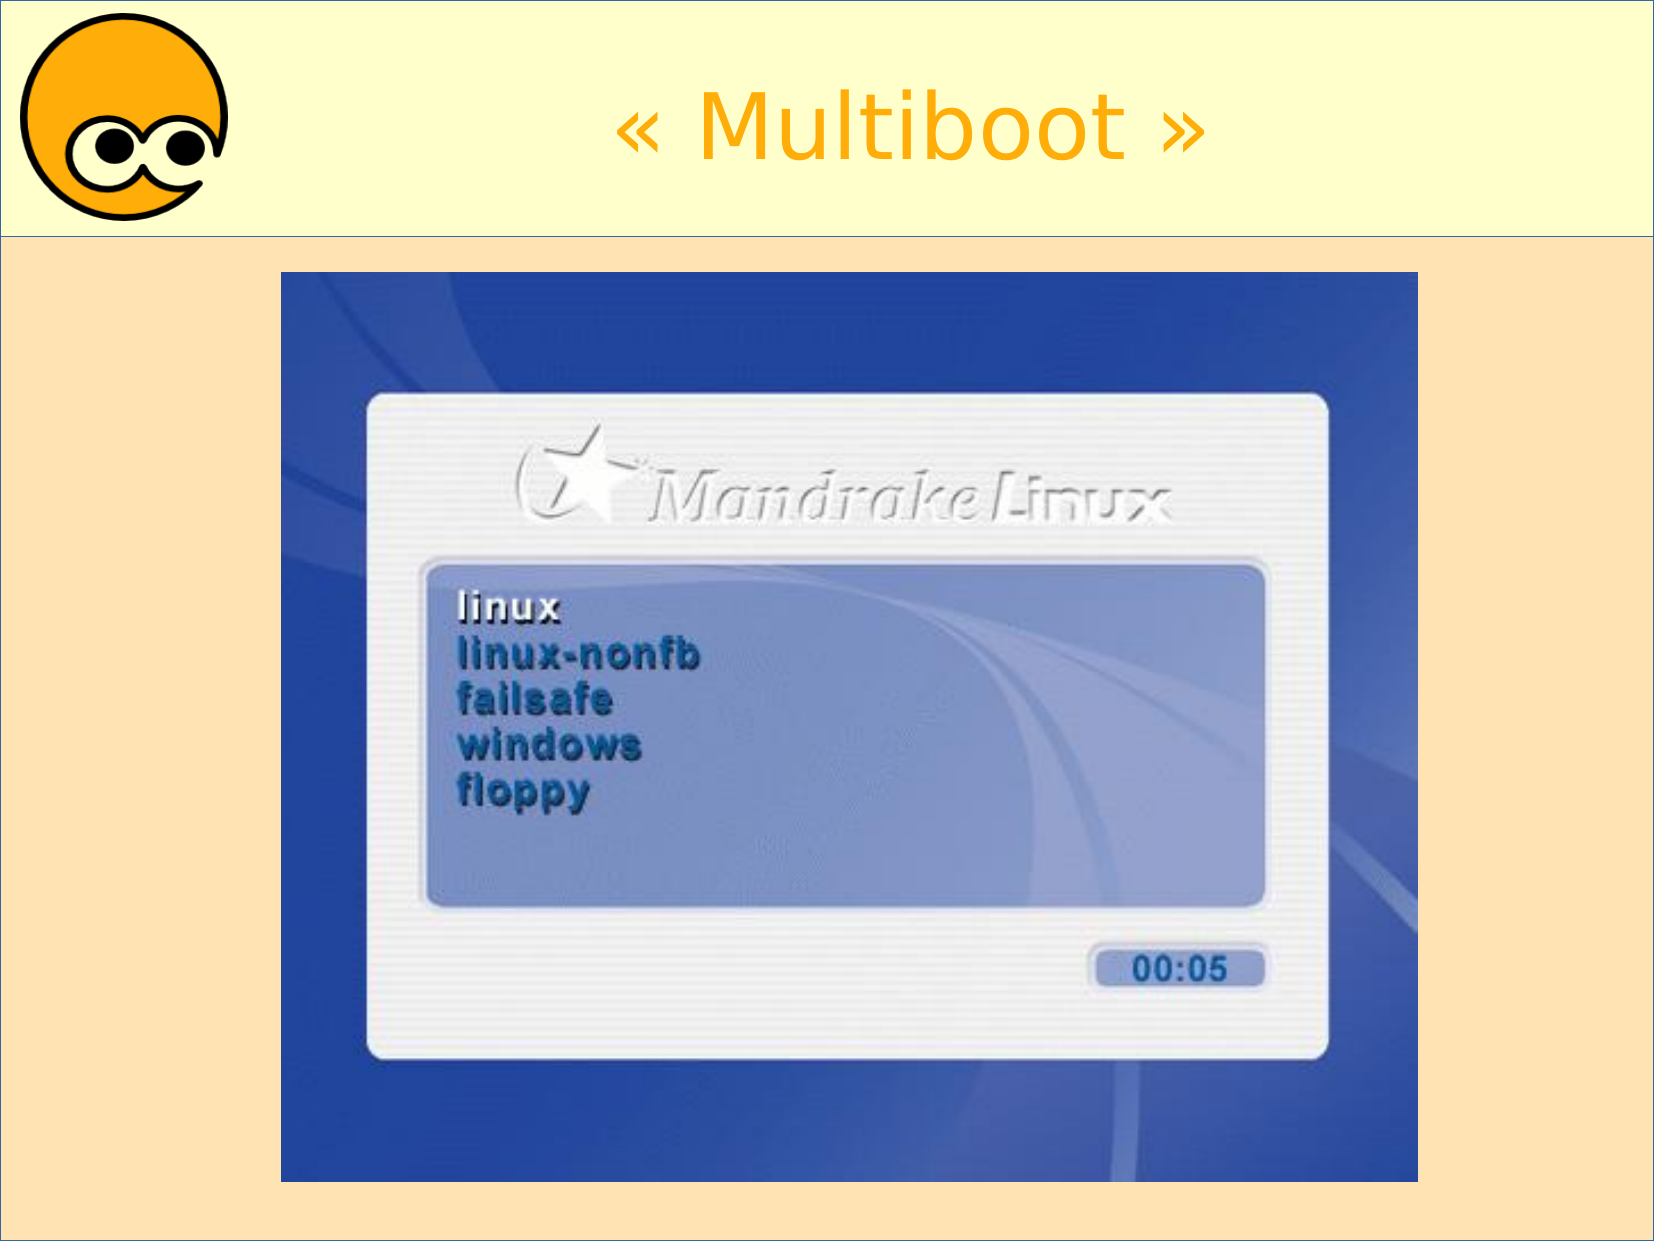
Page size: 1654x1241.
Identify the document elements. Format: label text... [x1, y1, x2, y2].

picture [281, 272, 1418, 1182]
picture [20, 13, 228, 221]
title « Multiboot » [252, 49, 1571, 207]
